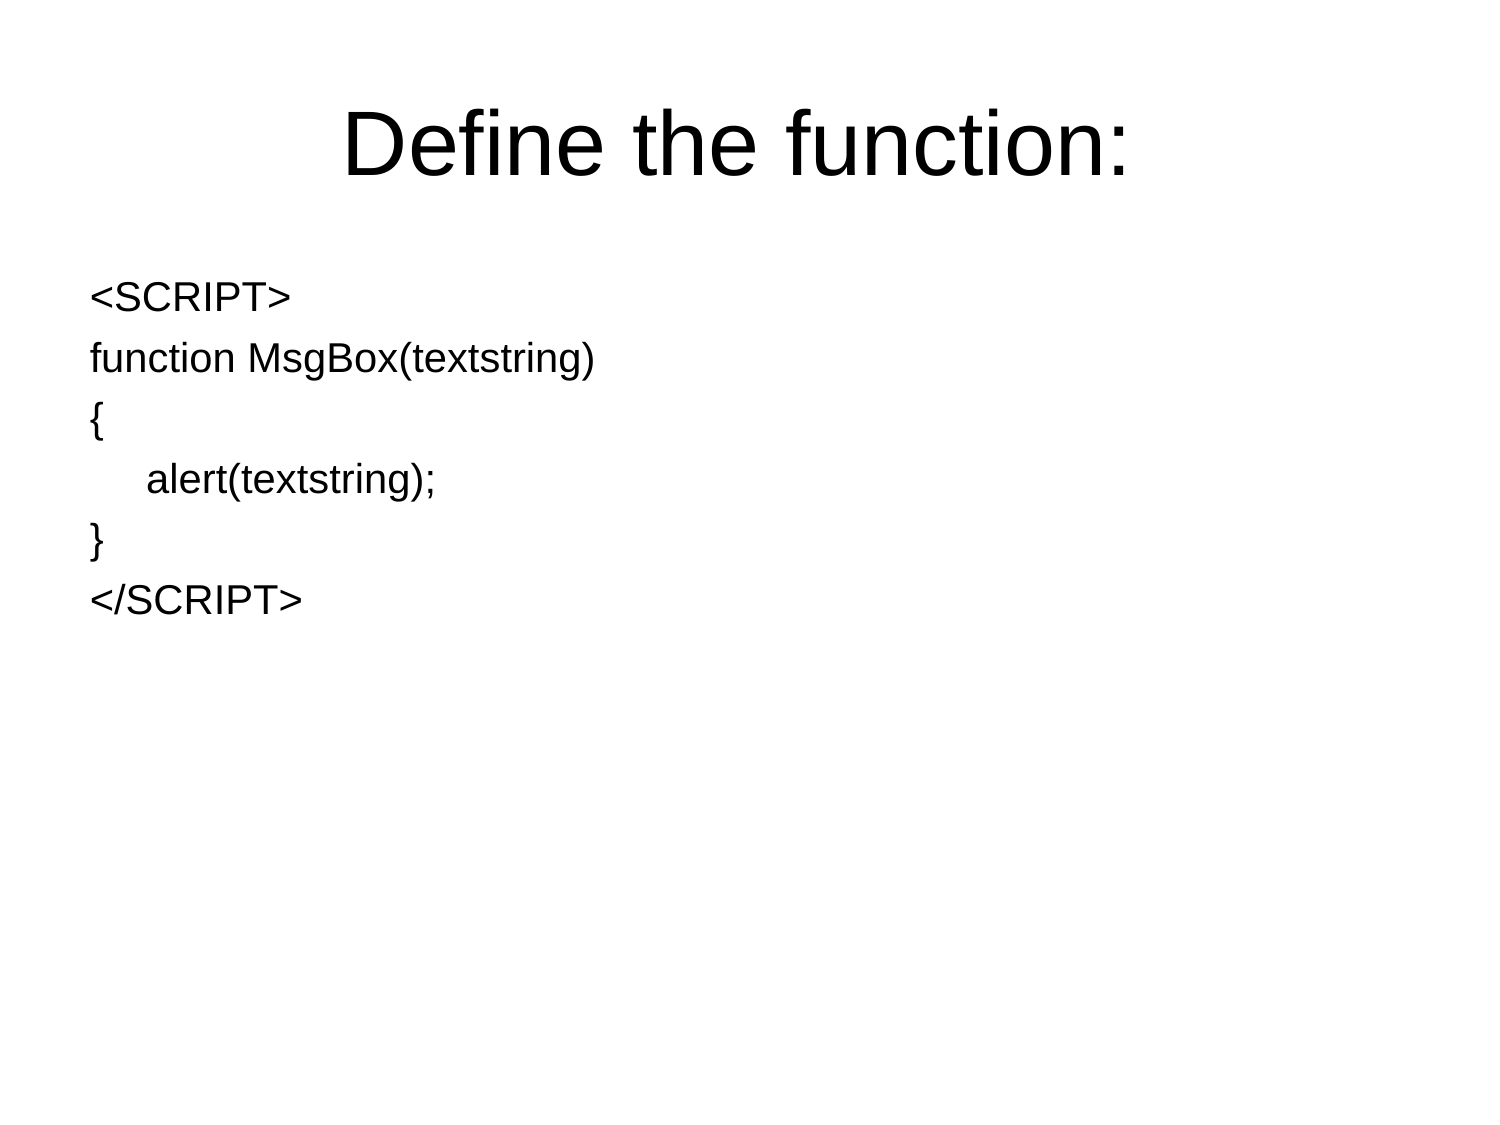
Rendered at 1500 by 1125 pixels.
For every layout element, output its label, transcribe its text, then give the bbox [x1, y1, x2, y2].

list <SCRIPT> function MsgBox(textstring) { alert(textstring); } </SCRIPT> [75, 262, 1426, 1005]
title Define the function: [75, 45, 1426, 233]
